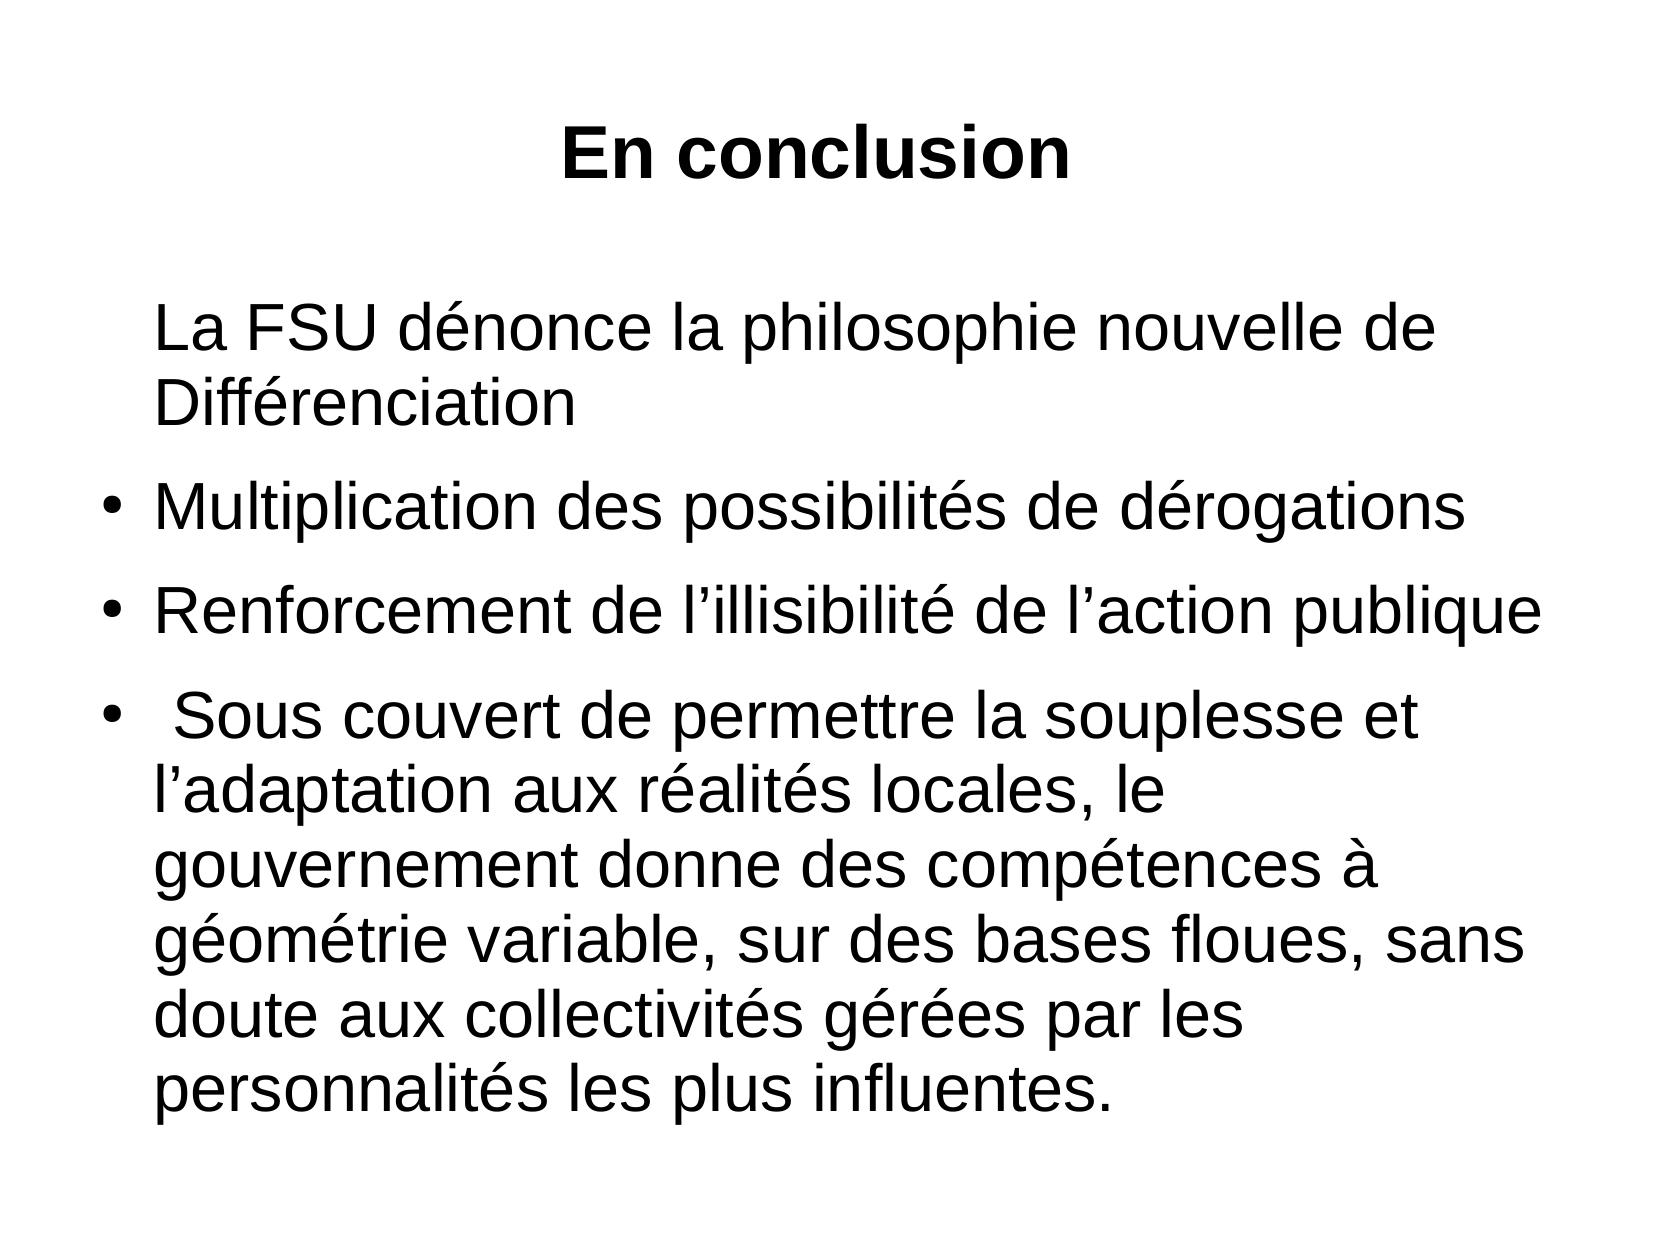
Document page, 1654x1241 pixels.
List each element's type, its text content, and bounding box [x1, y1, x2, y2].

list La FSU dénonce la philosophie nouvelle de Différenciation Multiplication des possibilités de dérogations Renforcement de l’illisibilité de l’action publique Sous couvert de permettre la souplesse et l’adaptation aux réalités locales, le gouvernement donne des compétences à géométrie variable, sur des bases floues, sans doute aux collectivités gérées par les personnalités les plus influentes. [82, 290, 1571, 1127]
title En conclusion [82, 49, 1571, 257]
